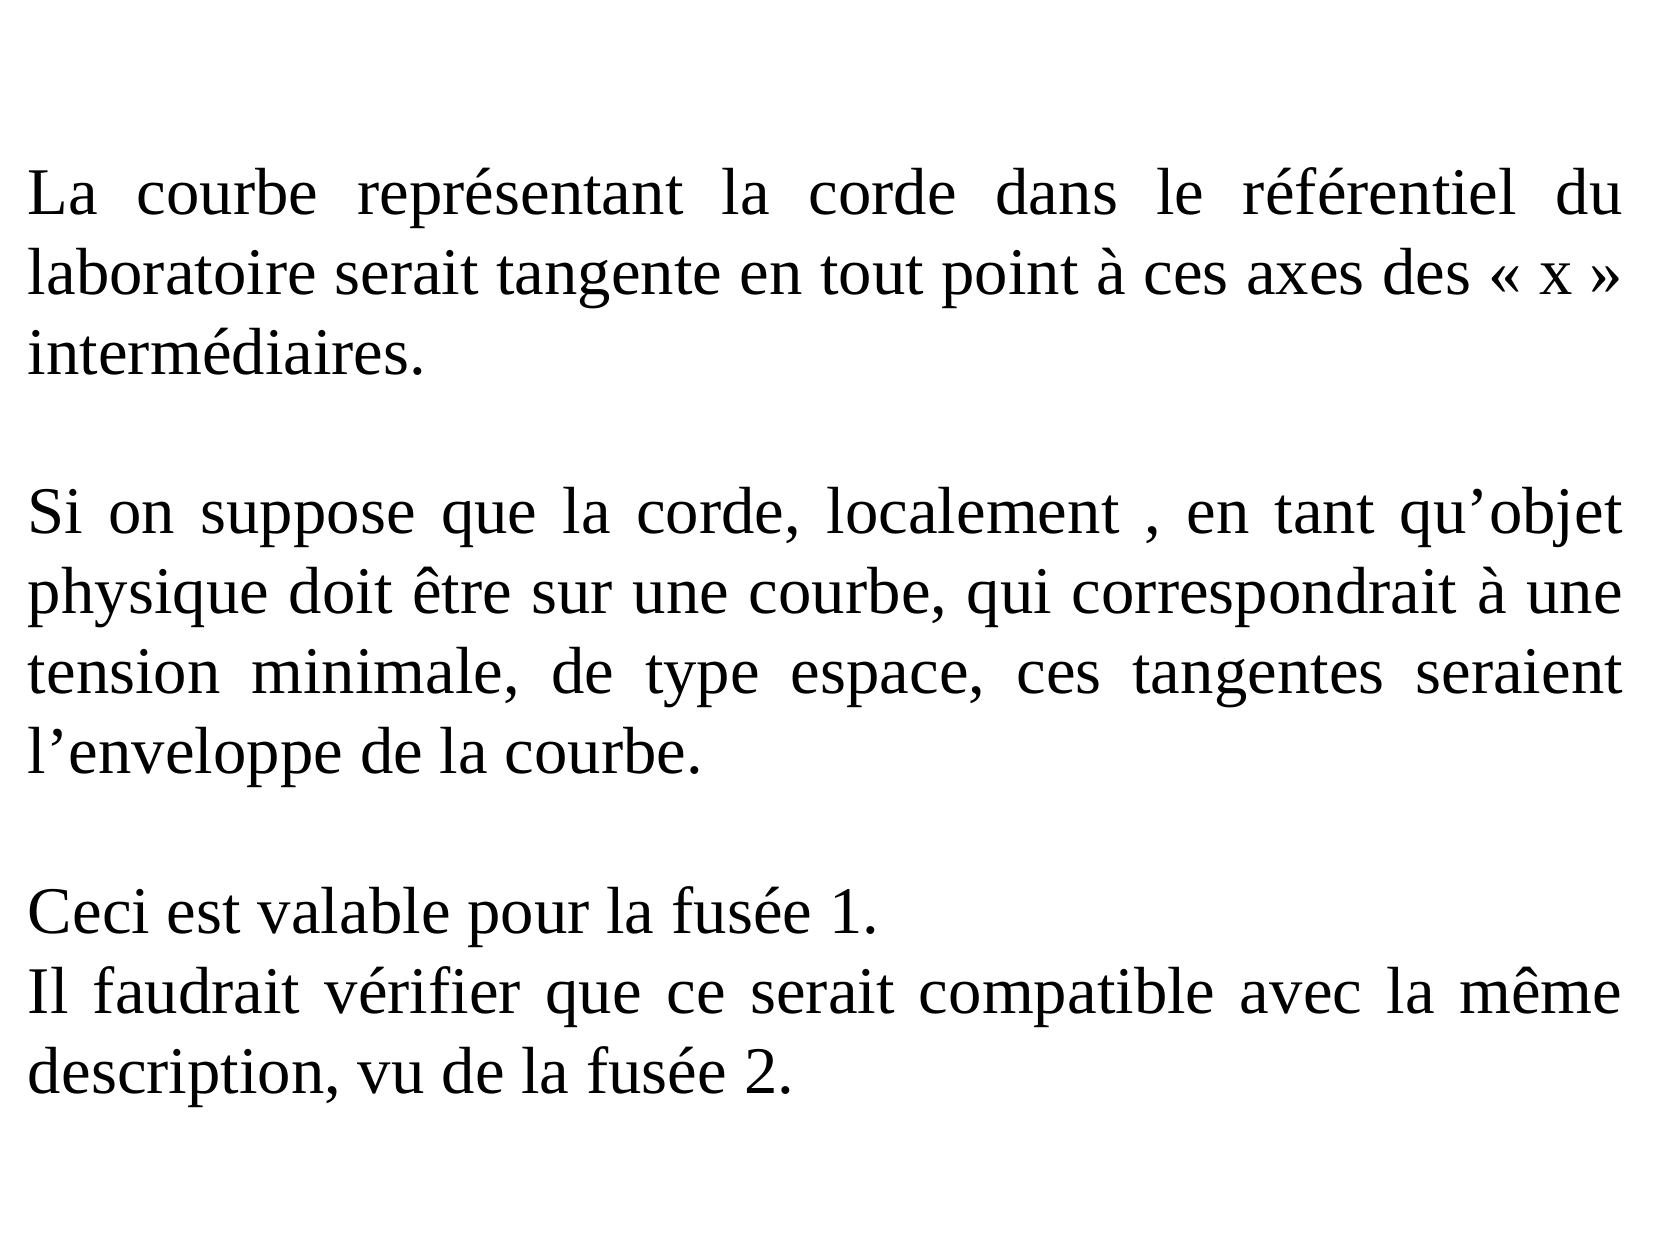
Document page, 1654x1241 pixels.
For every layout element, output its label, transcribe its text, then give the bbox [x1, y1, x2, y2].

text_box La courbe représentant la corde dans le référentiel du laboratoire serait tangente en tout point à ces axes des « x » intermédiaires. Si on suppose que la corde, localement , en tant qu’objet physique doit être sur une courbe, qui correspondrait à une tension minimale, de type espace, ces tangentes seraient l’enveloppe de la courbe. Ceci est valable pour la fusée 1. Il faudrait vérifier que ce serait compatible avec la même description, vu de la fusée 2. [12, 140, 1641, 1125]
